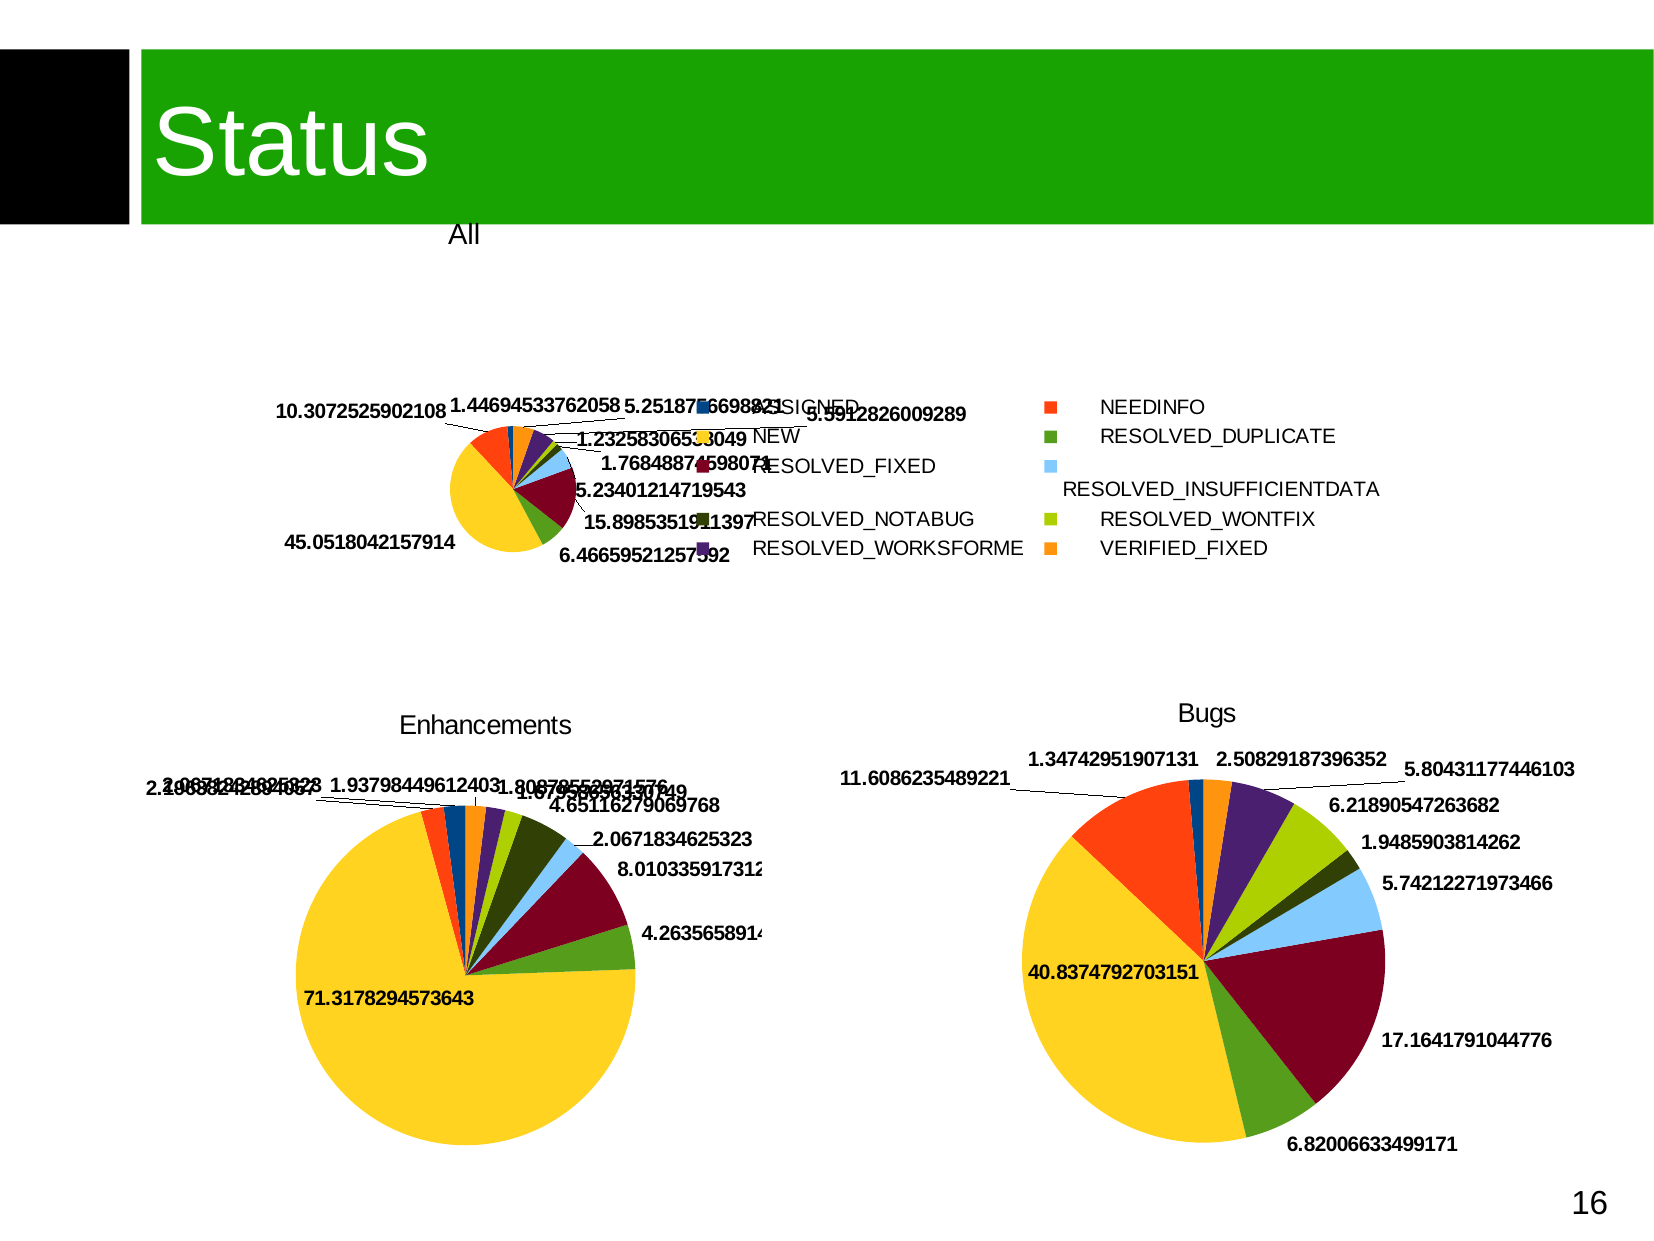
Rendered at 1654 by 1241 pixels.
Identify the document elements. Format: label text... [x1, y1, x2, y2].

title Status [152, 72, 1654, 211]
chart [144, 259, 1654, 1183]
text_box All [425, 210, 544, 259]
